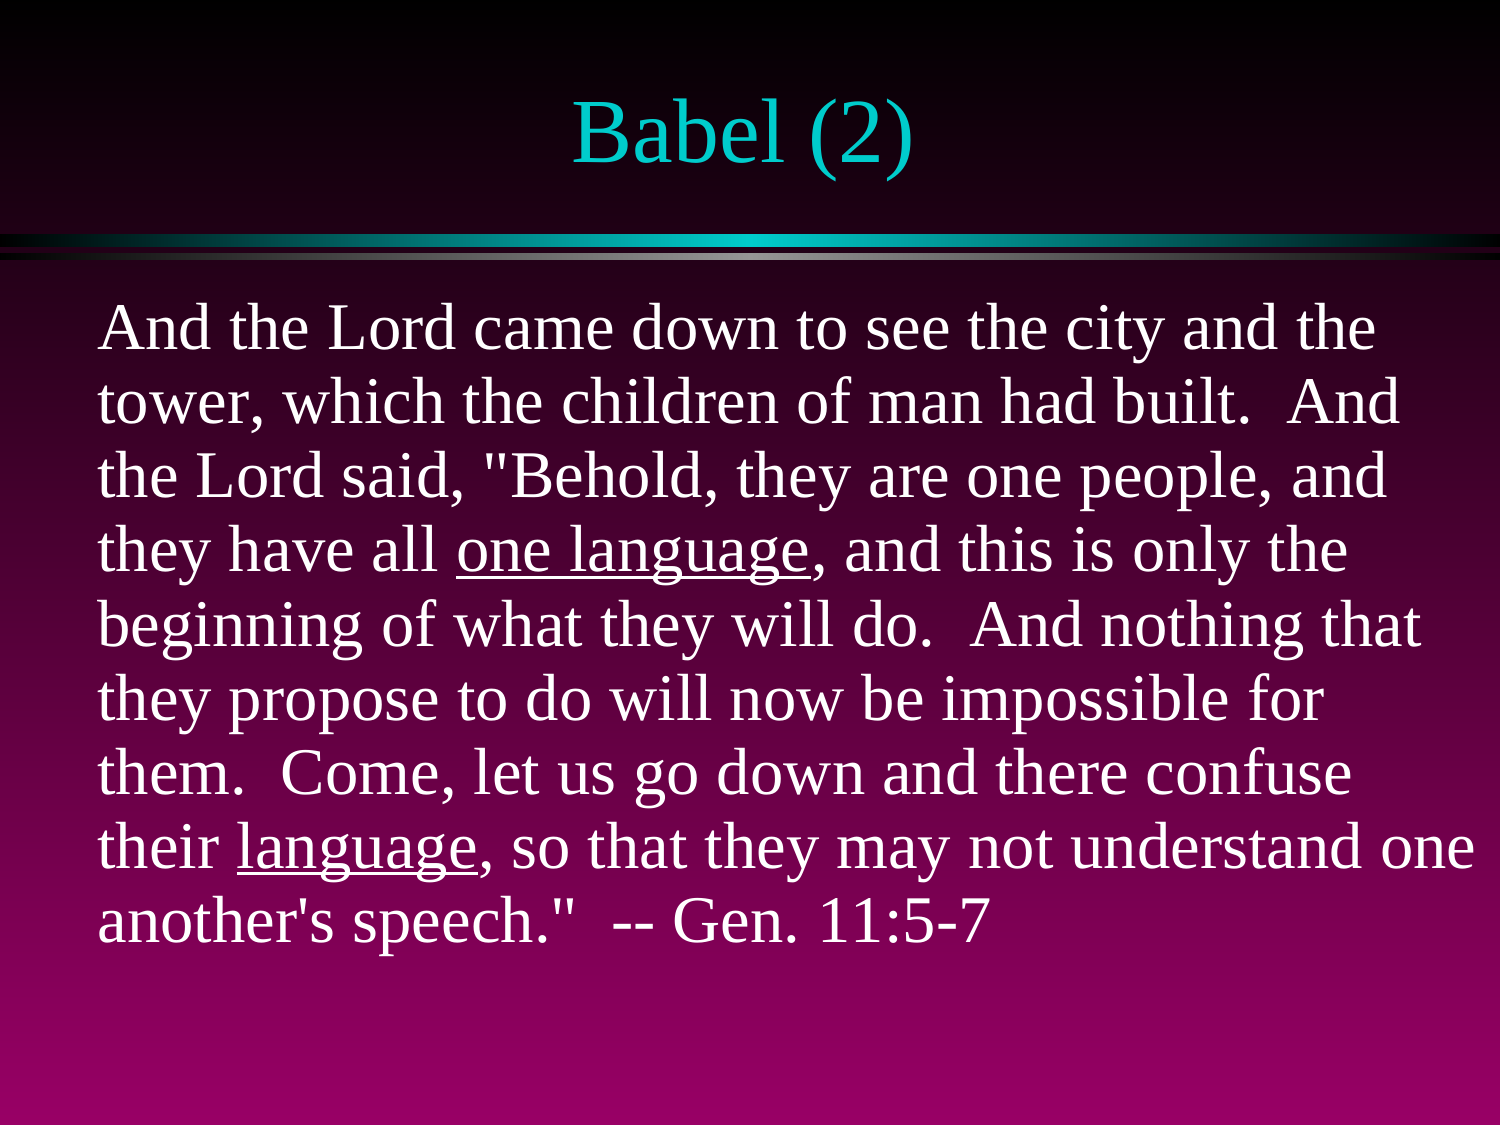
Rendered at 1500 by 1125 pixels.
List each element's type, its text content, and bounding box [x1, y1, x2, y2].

text_box And the Lord came down to see the city and the tower, which the children of man had built. And the Lord said, "Behold, they are one people, and they have all one language, and this is only the beginning of what they will do. And nothing that they propose to do will now be impossible for them. Come, let us go down and there confuse their language, so that they may not understand one another's speech." -- Gen. 11:5-7 [82, 282, 1500, 1039]
title Babel (2) [99, 37, 1388, 225]
